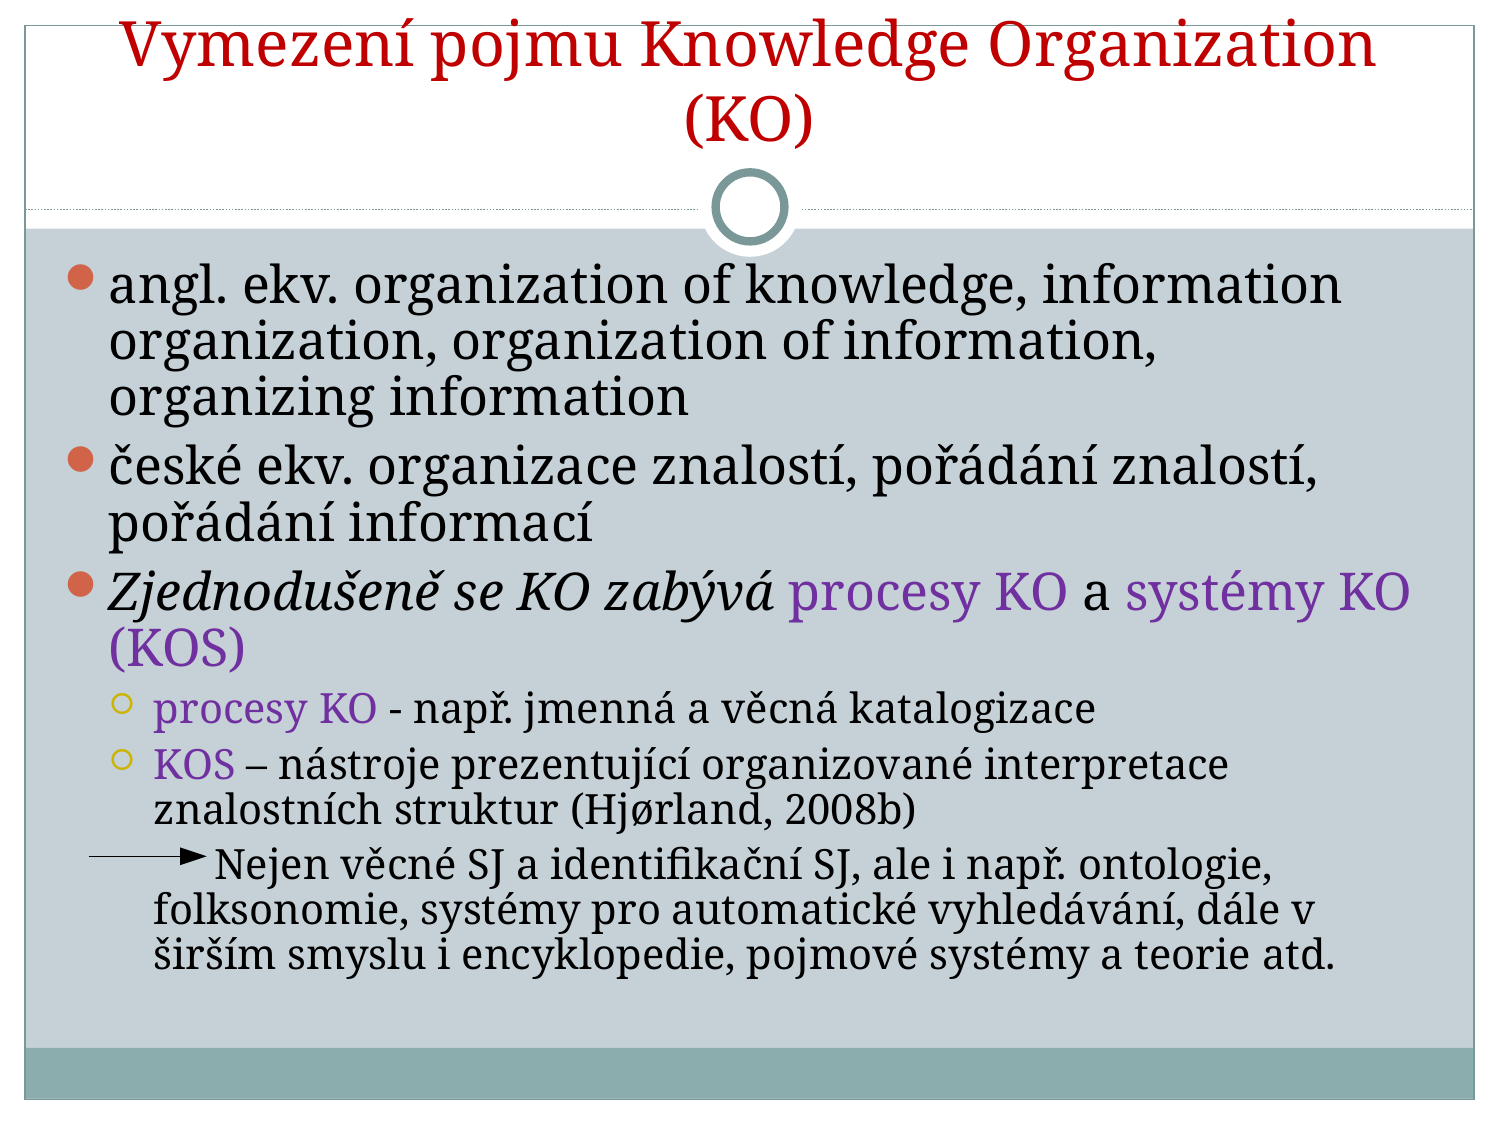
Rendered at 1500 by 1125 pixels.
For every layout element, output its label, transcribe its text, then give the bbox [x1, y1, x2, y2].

list angl. ekv. organization of knowledge, information organization, organization of information, organizing information české ekv. organizace znalostí, pořádání znalostí, pořádání informací Zjednodušeně se KO zabývá procesy KO a systémy KO (KOS) procesy KO - např. jmenná a věcná katalogizace KOS – nástroje prezentující organizované interpretace znalostních struktur (Hjørland, 2008b) Nejen věcné SJ a identifikační SJ, ale i např. ontologie, folksonomie, systémy pro automatické vyhledávání, dále v širším smyslu i encyklopedie, pojmové systémy a teorie atd. [49, 250, 1445, 1102]
title Vymezení pojmu Knowledge Organization (KO) [49, 37, 1450, 162]
